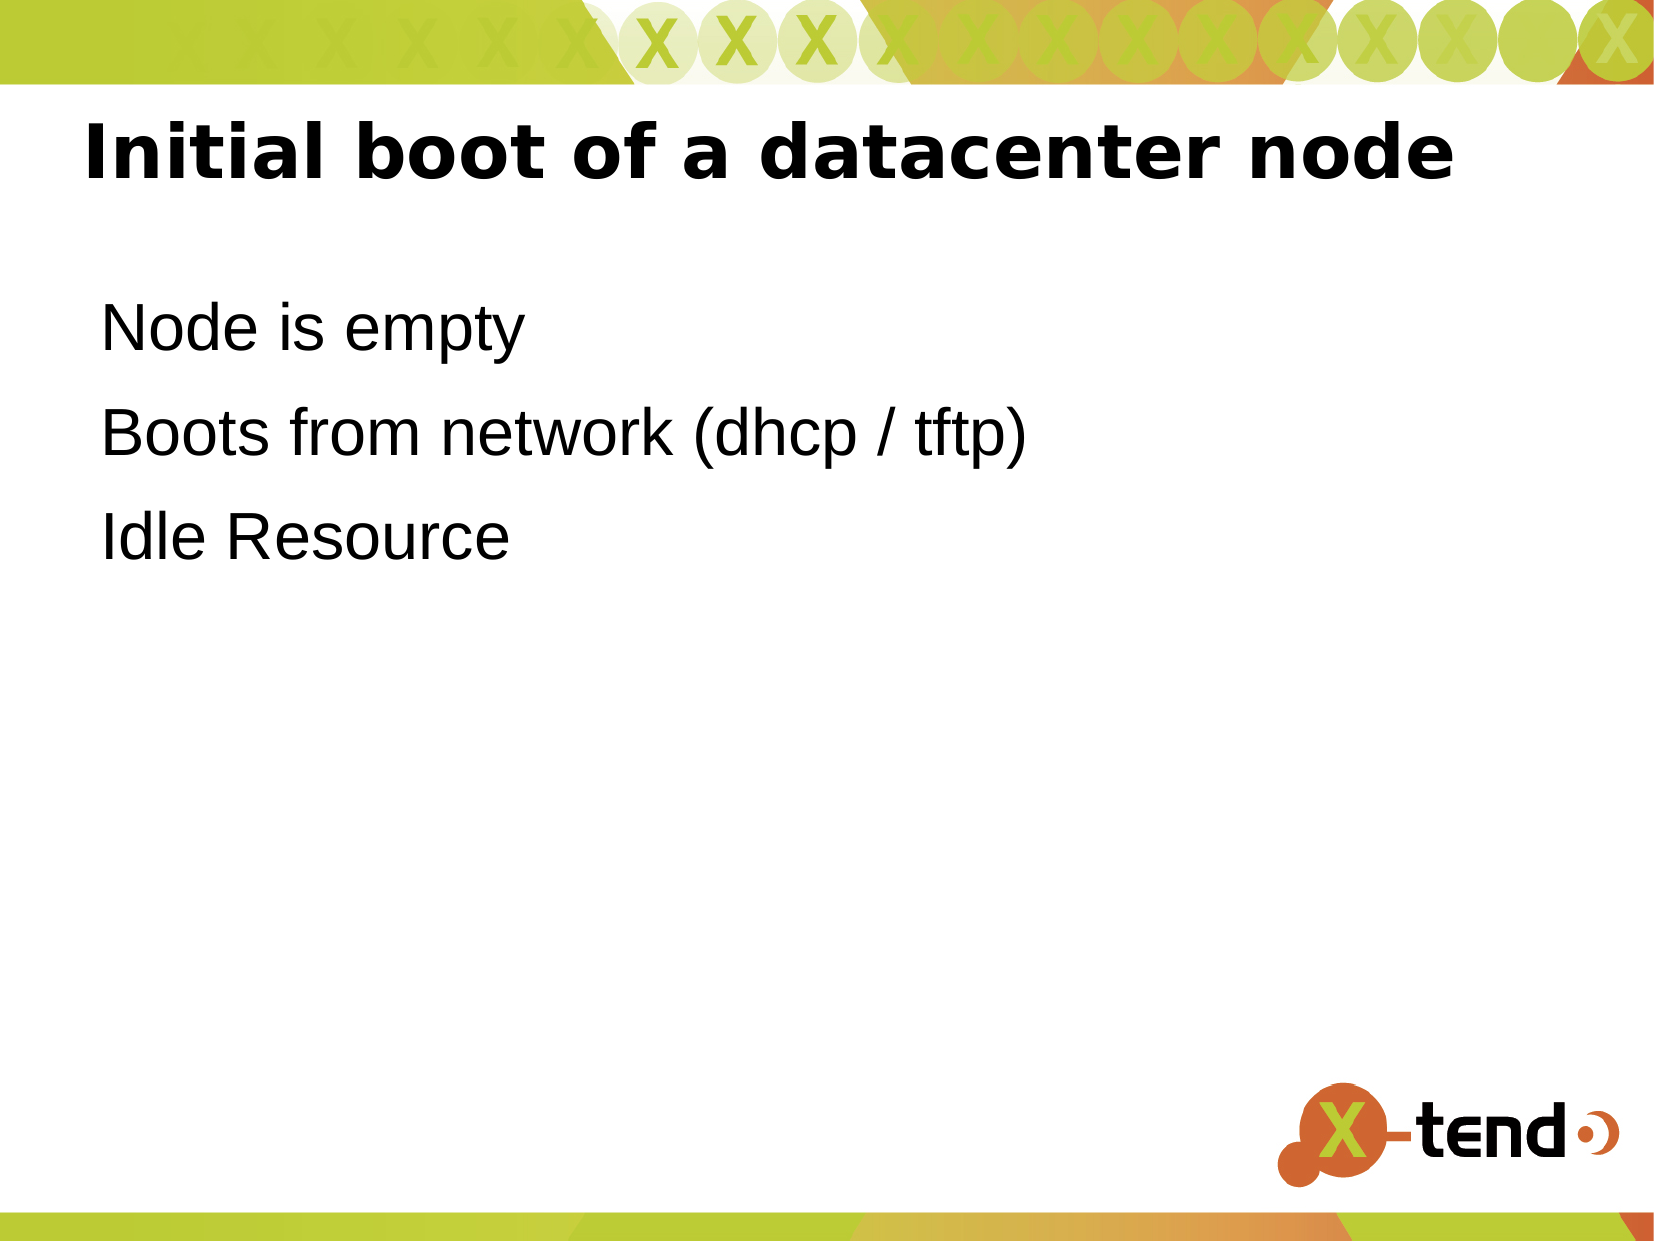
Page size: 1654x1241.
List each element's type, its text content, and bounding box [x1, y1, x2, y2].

picture [0, 0, 1654, 1241]
title Initial boot of a datacenter node [82, 49, 1571, 257]
list Node is empty Boots from network (dhcp / tftp) Idle Resource [82, 290, 1571, 1109]
